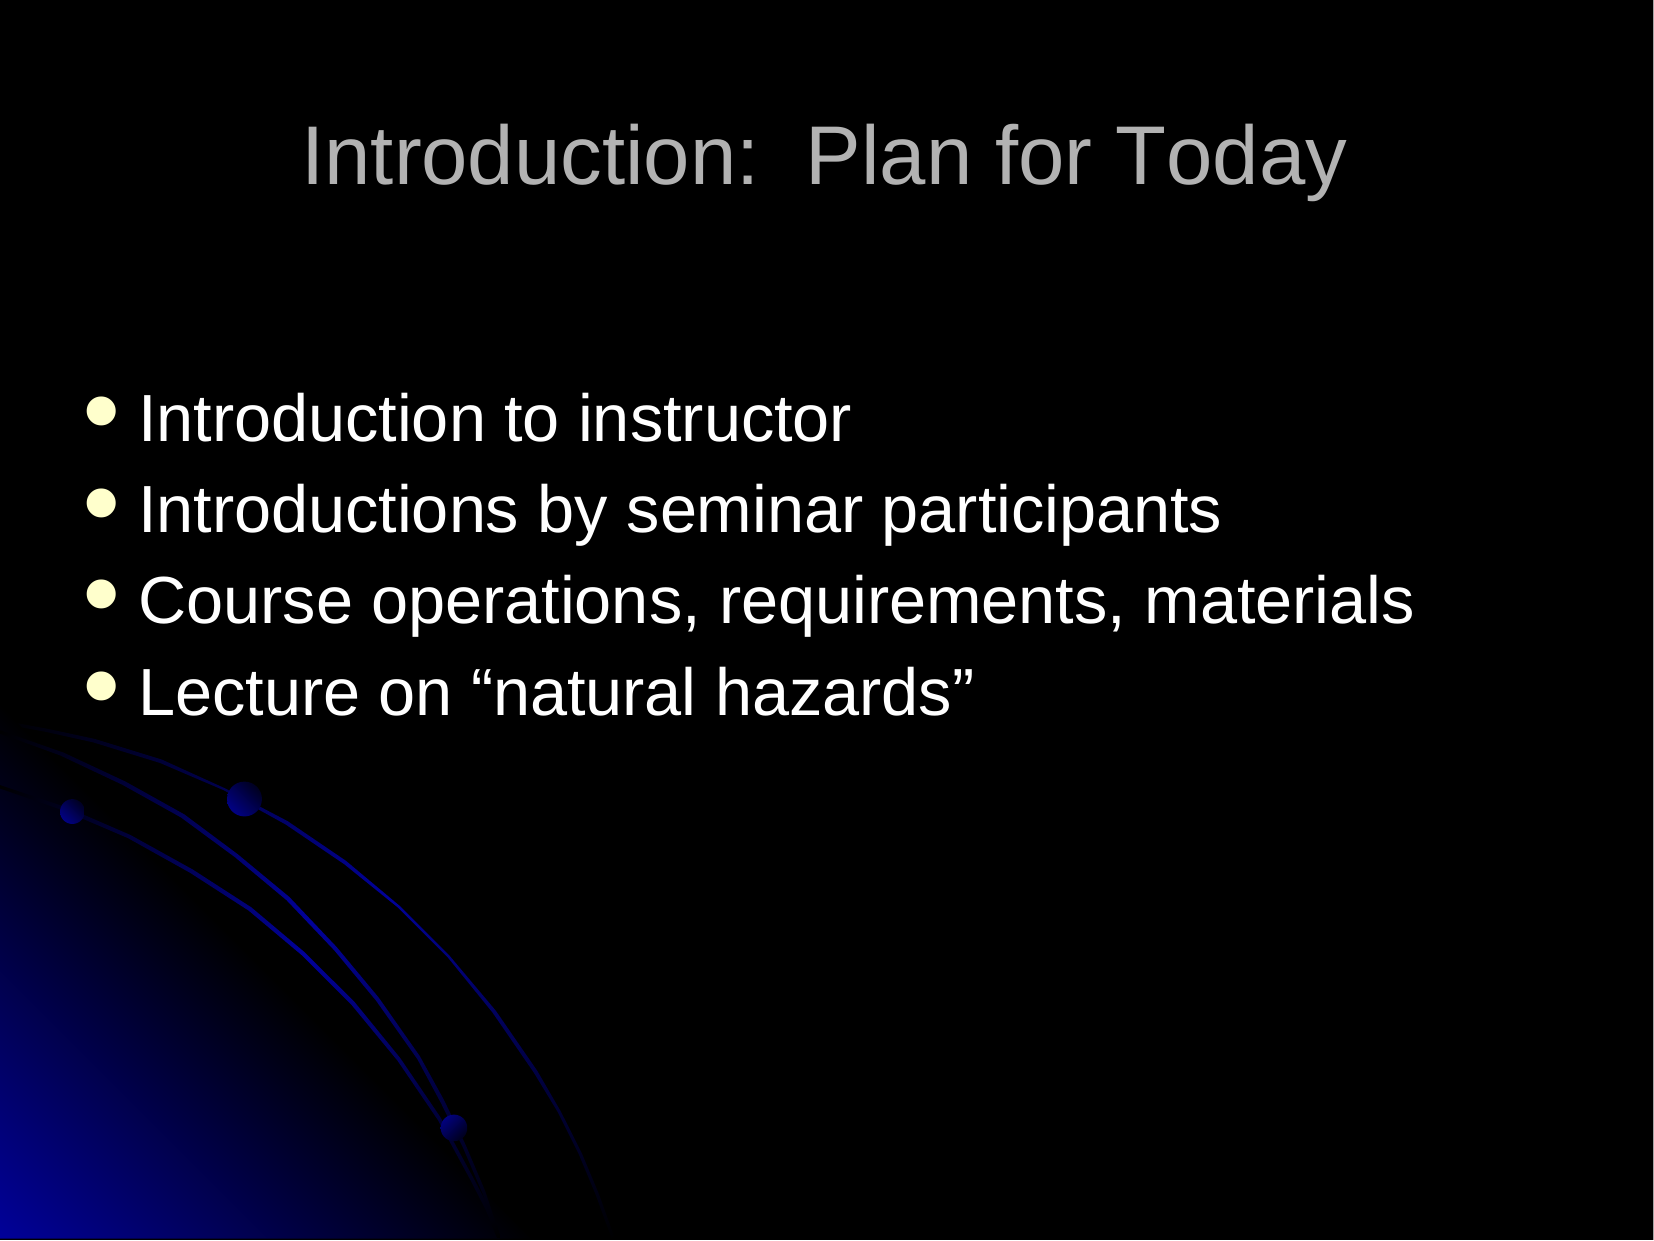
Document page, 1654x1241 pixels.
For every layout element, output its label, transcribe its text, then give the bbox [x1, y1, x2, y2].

list Introduction to instructor Introductions by seminar participants Course operations, requirements, materials Lecture on “natural hazards” [82, 289, 1571, 1094]
title Introduction: Plan for Today [82, 50, 1571, 256]
